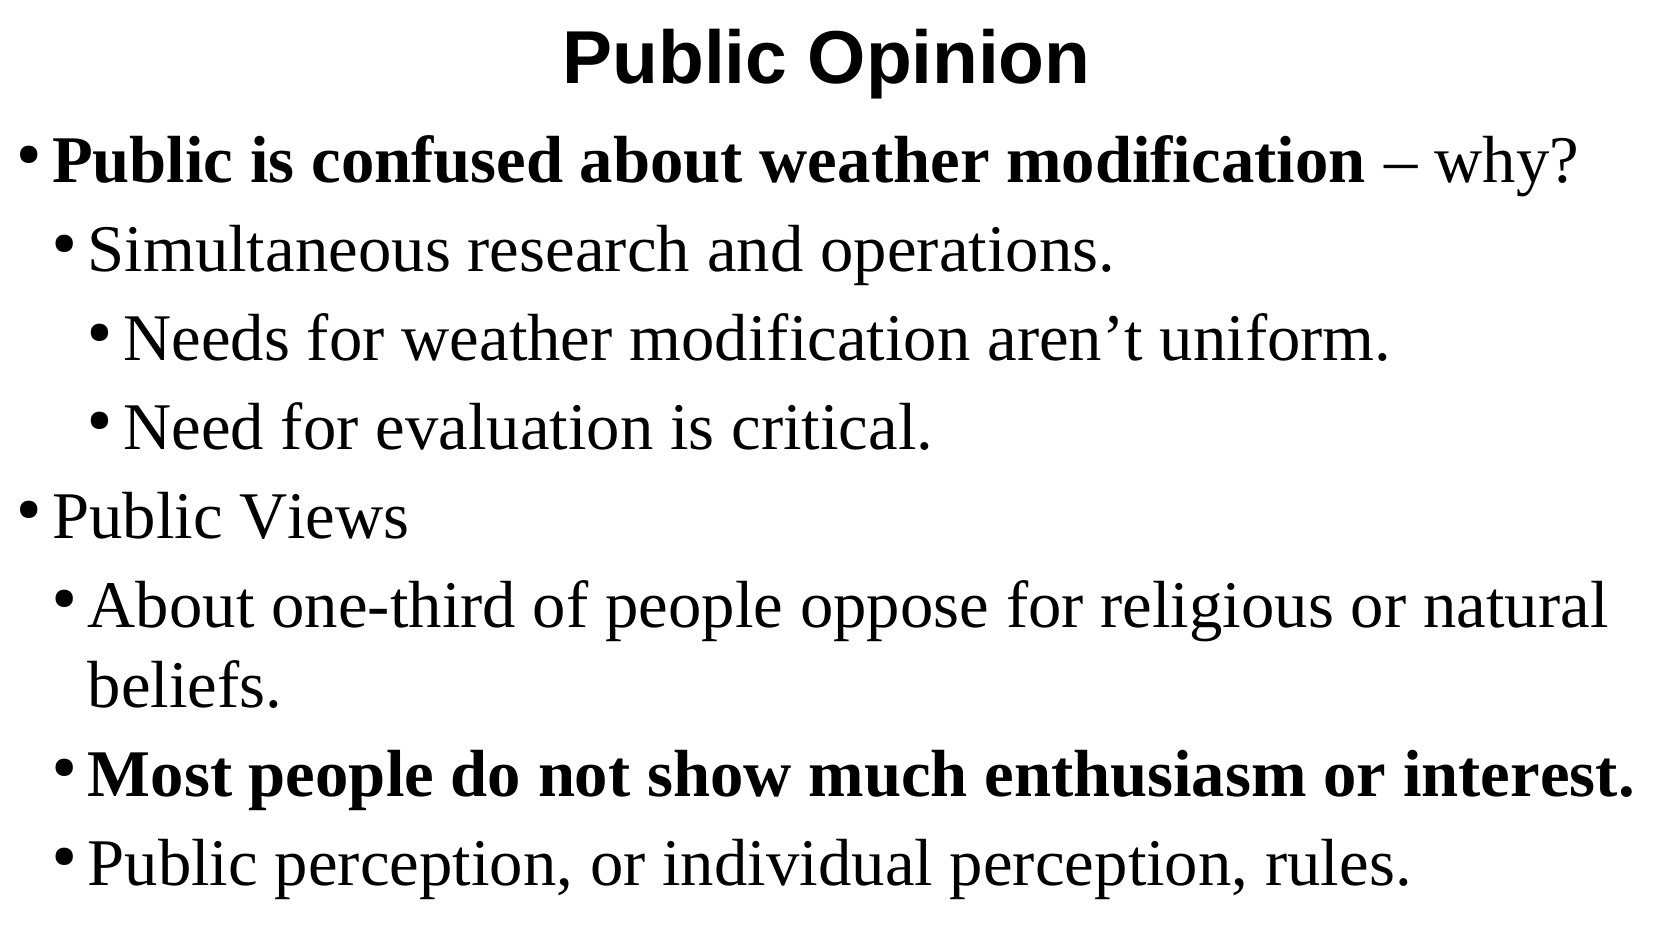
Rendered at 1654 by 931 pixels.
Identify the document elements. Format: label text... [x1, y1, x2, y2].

text_box Public is confused about weather modification – why? Simultaneous research and operations. Needs for weather modification aren’t uniform. Need for evaluation is critical. Public Views About one-third of people oppose for religious or natural beliefs. Most people do not show much enthusiasm or interest. Public perception, or individual perception, rules. [2, 108, 1654, 907]
title Public Opinion [0, 5, 1654, 113]
